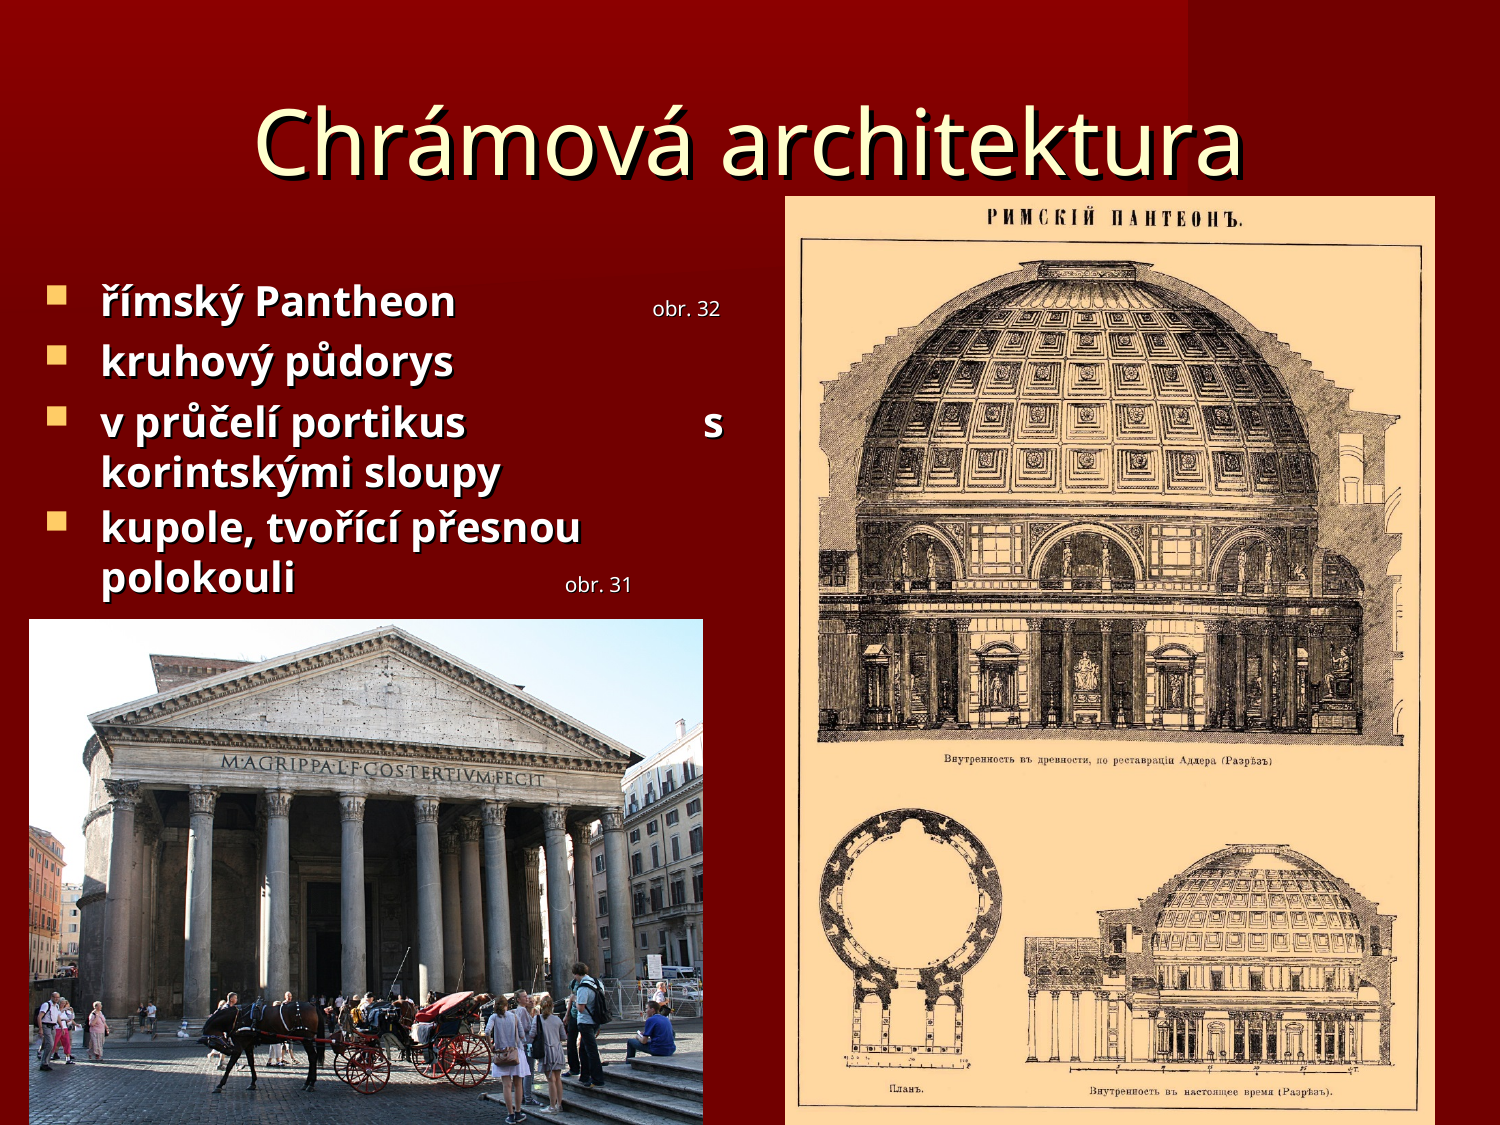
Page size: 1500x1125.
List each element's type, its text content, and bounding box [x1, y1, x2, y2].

text_box [785, 196, 1435, 1125]
text_box [29, 619, 703, 1125]
list římský Pantheon obr. 32 kruhový půdorys v průčelí portikus s korintskými sloupy kupole, tvořící přesnou polokouli obr. 31 [29, 267, 762, 658]
title Chrámová architektura [75, 45, 1426, 233]
